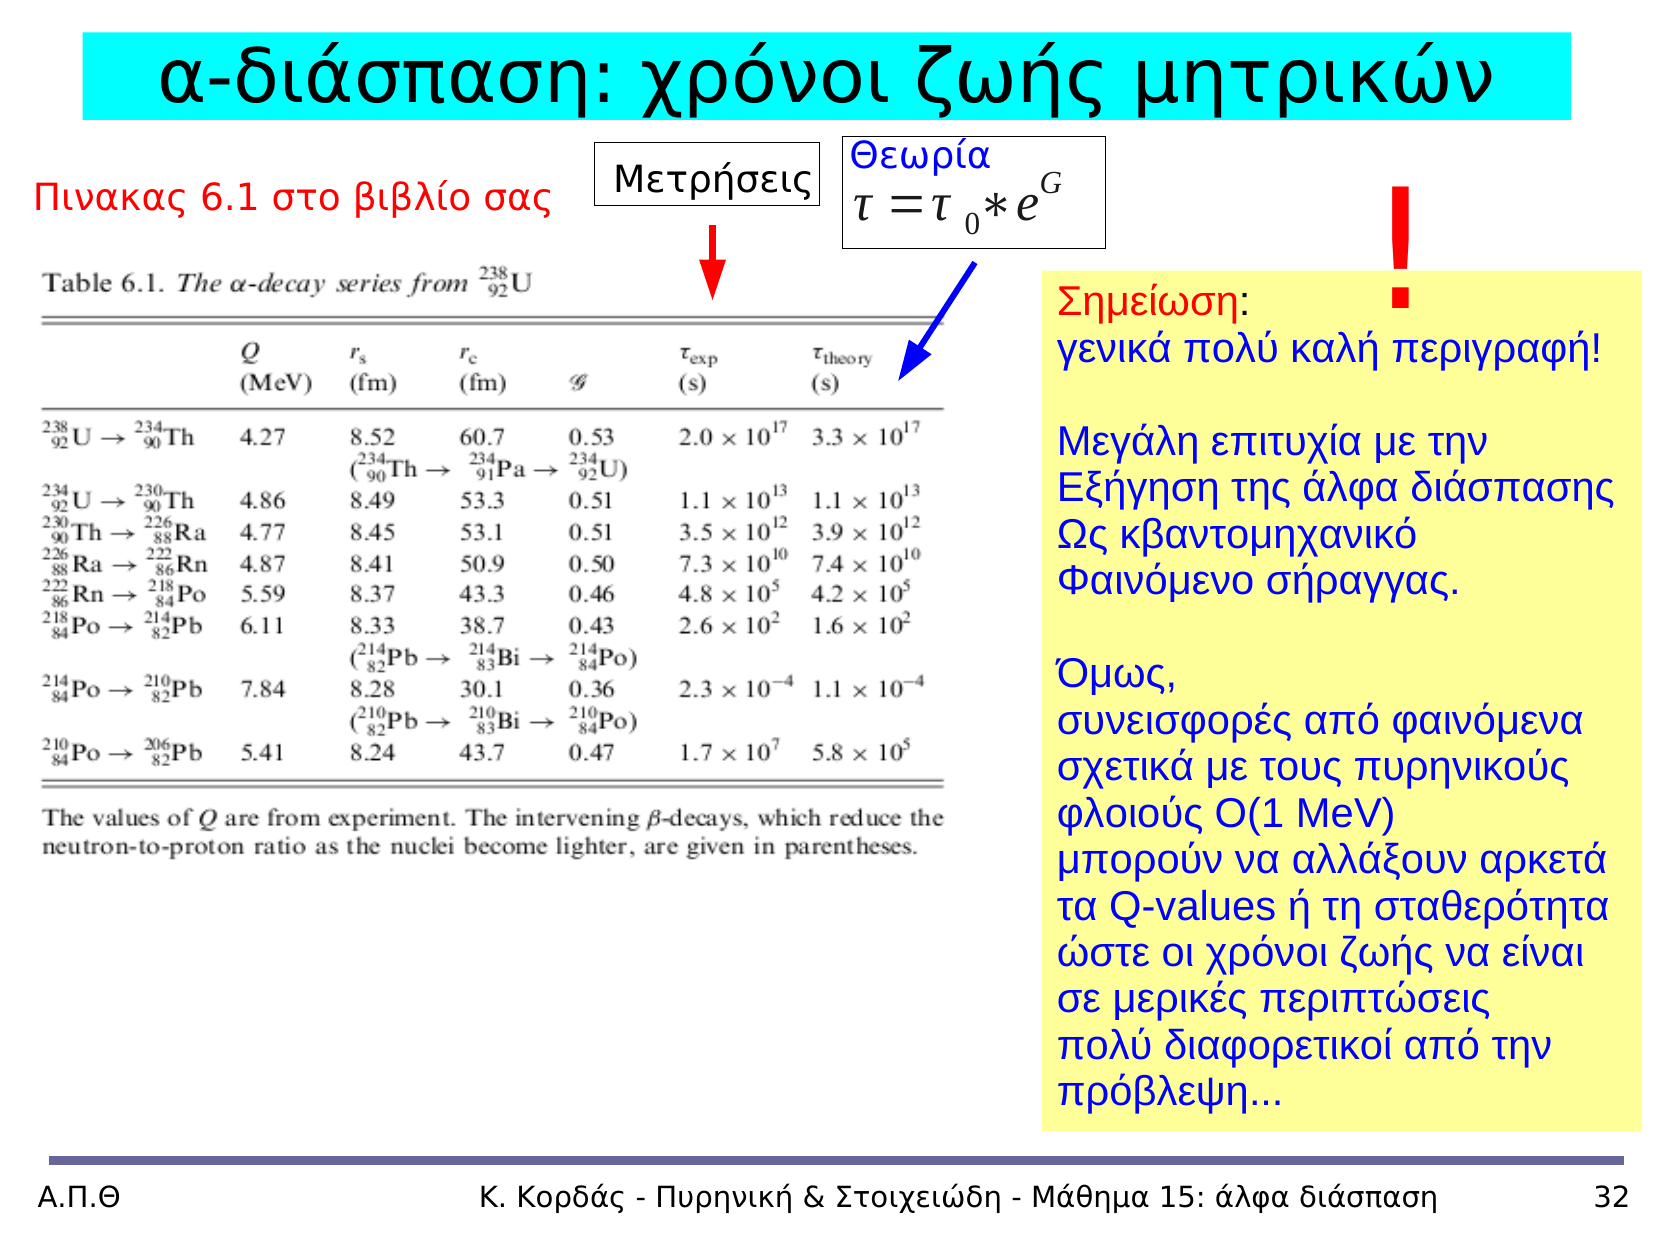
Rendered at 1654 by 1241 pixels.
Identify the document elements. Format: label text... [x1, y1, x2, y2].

chart [843, 163, 1075, 244]
title α-διάσπαση: χρόνοι ζωής μητρικών [82, 32, 1571, 120]
text_box Σημείωση: γενικά πολύ καλή περιγραφή! Μεγάλη επιτυχία με την Εξήγηση της άλφα διάσπασης Ως κβαντομηχανικό Φαινόμενο σήραγγας. Όμως, συνεισφορές από φαινόμενα σχετικά με τους πυρηνικούς φλοιούς O(1 MeV) μπορούν να αλλάξουν αρκετά τα Q-values ή τη σταθερότητα ώστε οι χρόνοι ζωής να είναι σε μερικές περιπτώσεις πολύ διαφορετικοί από την πρόβλεψη... [1042, 270, 1643, 1132]
chart [837, 163, 842, 244]
text_box Πινακας 6.1 στο βιβλίο σας [18, 168, 587, 228]
text_box Θεωρία [843, 137, 1013, 163]
text_box Μετρήσεις [598, 150, 834, 212]
text_box Θεωρία [834, 126, 1013, 230]
picture [29, 262, 958, 863]
text_box ! [1352, 146, 1449, 356]
